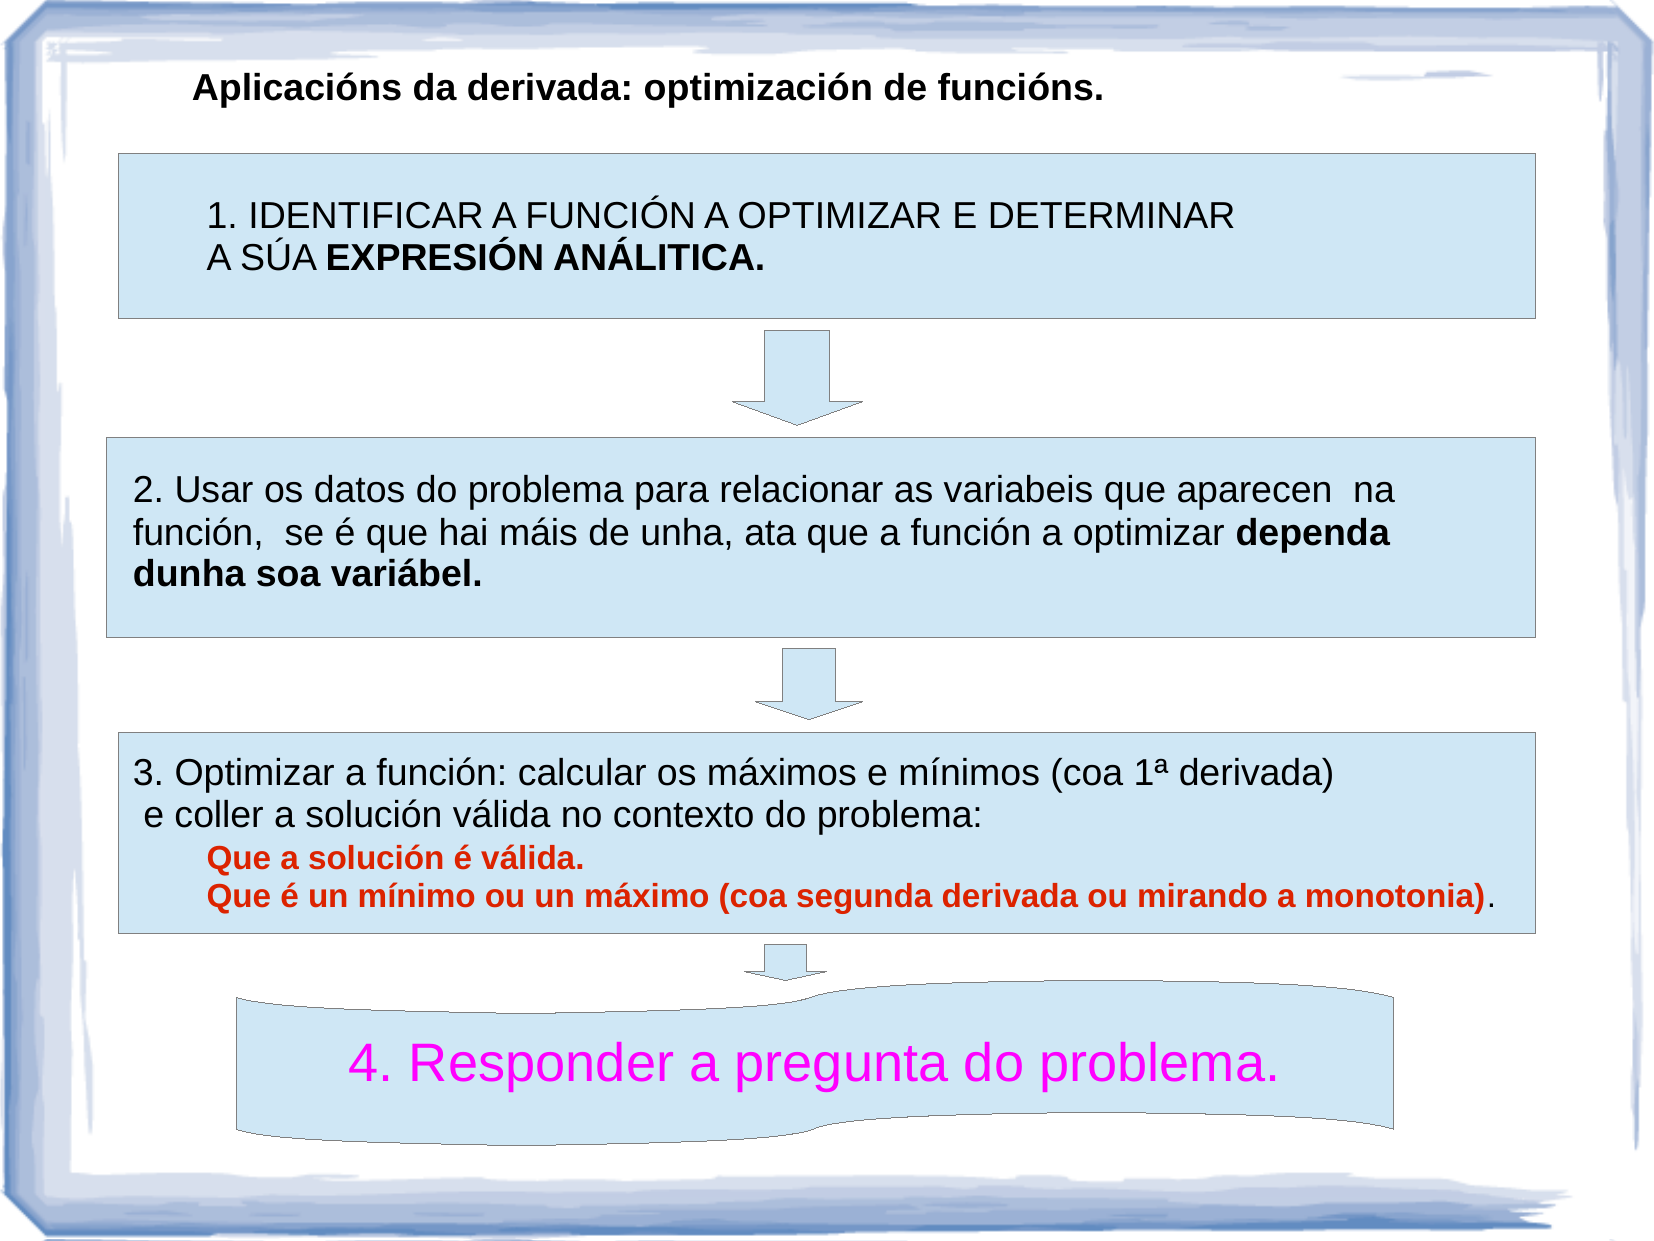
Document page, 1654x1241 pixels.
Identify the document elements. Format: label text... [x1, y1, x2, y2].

text_box [755, 648, 863, 720]
text_box [106, 437, 1536, 638]
text_box 1. IDENTIFICAR A FUNCIÓN A OPTIMIZAR E DETERMINAR A SÚA EXPRESIÓN ANÁLITICA. [118, 153, 1536, 319]
text_box 3. Optimizar a función: calcular os máximos e mínimos (coa 1ª derivada) e coller a solución válida no contexto do problema: Que a solución é válida. Que é un mínimo ou un máximo (coa segunda derivada ou mirando a monotonia). [118, 732, 1536, 934]
picture [0, 0, 1654, 1241]
text_box 2. Usar os datos do problema para relacionar as variabeis que aparecen na función, se é que hai máis de unha, ata que a función a optimizar dependa dunha soa variábel. [118, 461, 1524, 603]
text_box 4. Responder a pregunta do problema. [236, 980, 1394, 1146]
text_box Aplicacións da derivada: optimización de funcións. [177, 59, 1264, 116]
text_box [744, 944, 827, 981]
text_box [732, 330, 863, 426]
